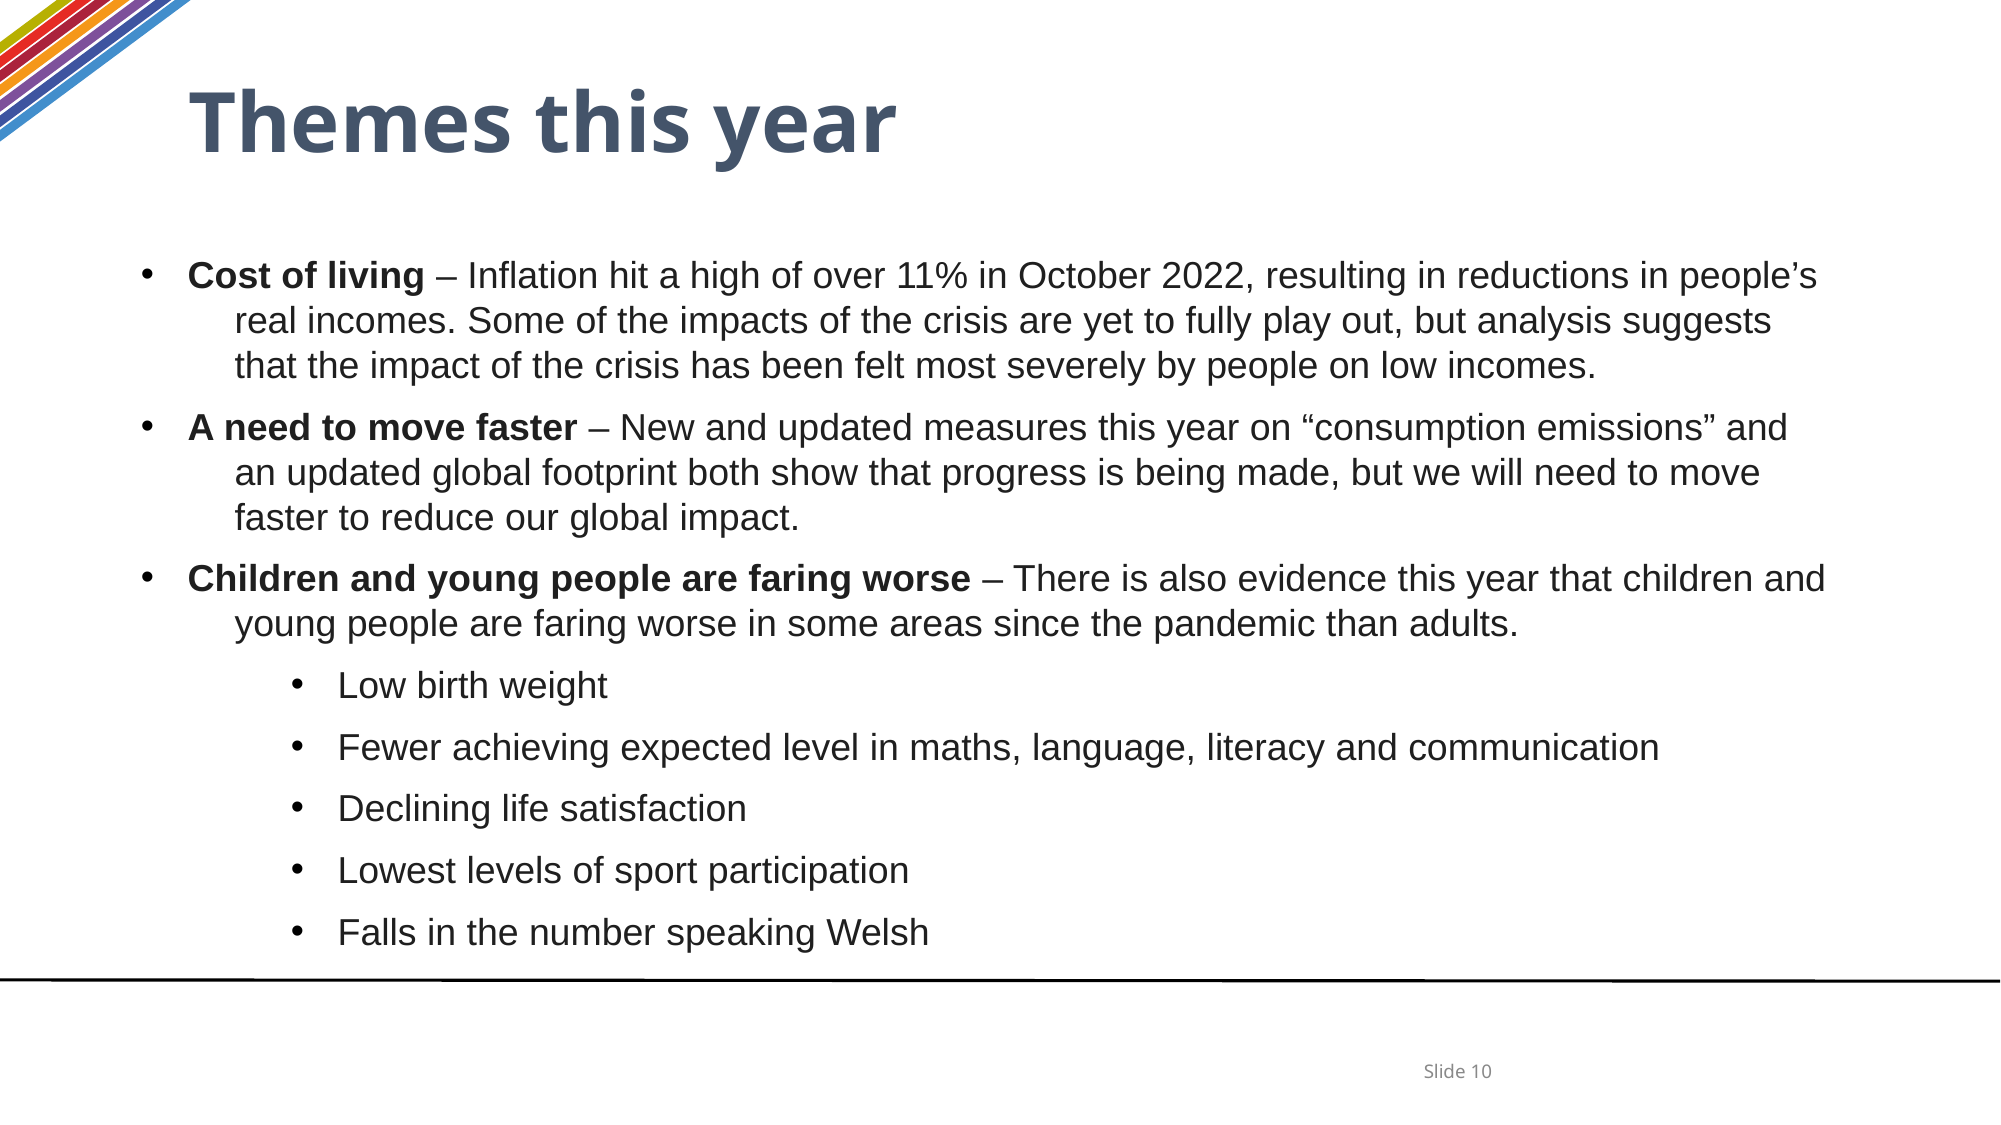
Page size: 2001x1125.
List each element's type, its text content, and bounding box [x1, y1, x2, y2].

text_box Themes this year [173, 55, 1498, 177]
text_box Cost of living – Inflation hit a high of over 11% in October 2022, resulting in reductions in people’s real incomes. Some of the impacts of the crisis are yet to fully play out, but analysis suggests that the impact of the crisis has been felt most severely by people on low incomes. A need to move faster – New and updated measures this year on “consumption emissions” and an updated global footprint both show that progress is being made, but we will need to move faster to reduce our global impact. Children and young people are faring worse – There is also evidence this year that children and young people are faring worse in some areas since the pandemic than adults. Low birth weight Fewer achieving expected level in maths, language, literacy and communication Declining life satisfaction Lowest levels of sport participation Falls in the number speaking Welsh [125, 243, 1851, 968]
